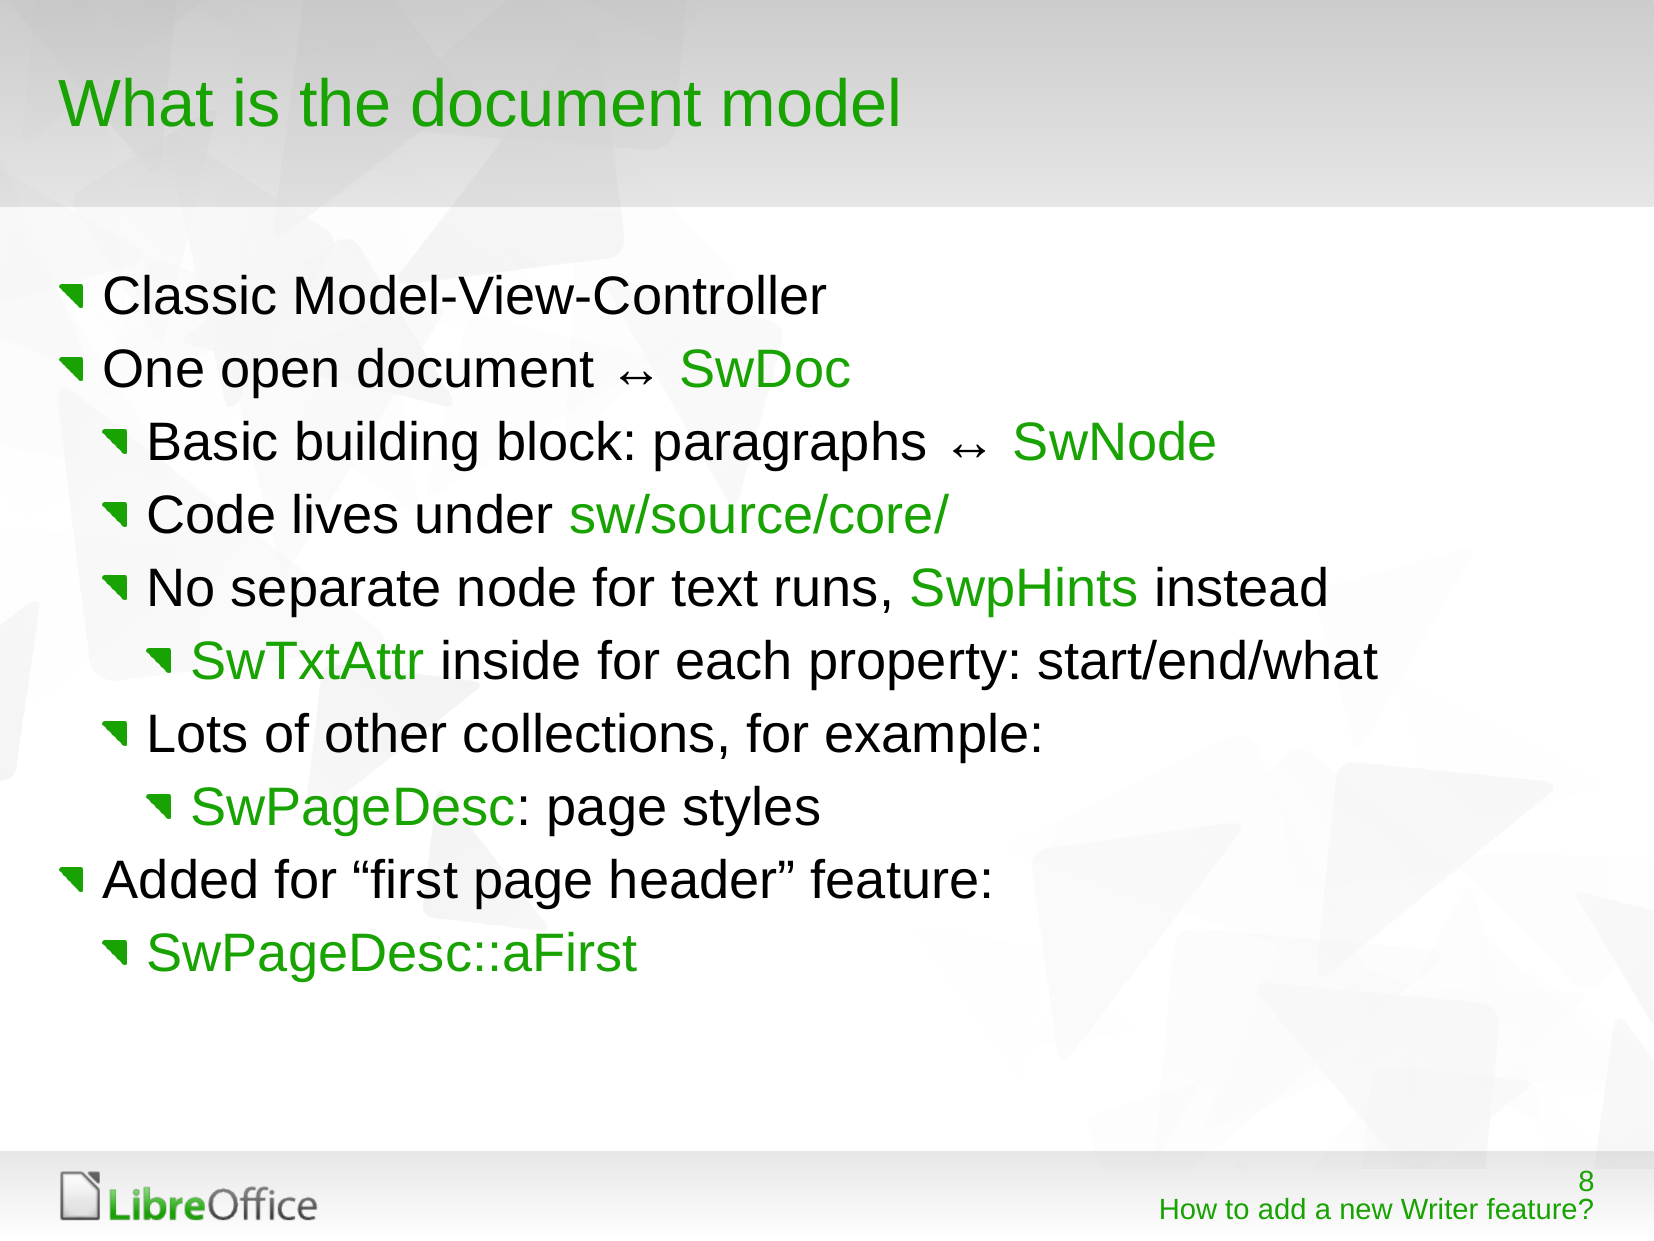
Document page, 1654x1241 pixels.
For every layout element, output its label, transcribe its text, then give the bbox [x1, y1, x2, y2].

list Classic Model-View-Controller One open document ↔ SwDoc Basic building block: paragraphs ↔ SwNode Code lives under sw/source/core/ No separate node for text runs, SwpHints instead SwTxtAttr inside for each property: start/end/what Lots of other collections, for example: SwPageDesc: page styles Added for “first page header” feature: SwPageDesc::aFirst [59, 265, 1595, 1114]
picture [41, 1152, 337, 1240]
title What is the document model [59, 29, 1595, 178]
picture [0, 0, 783, 931]
picture [915, 548, 1654, 1169]
